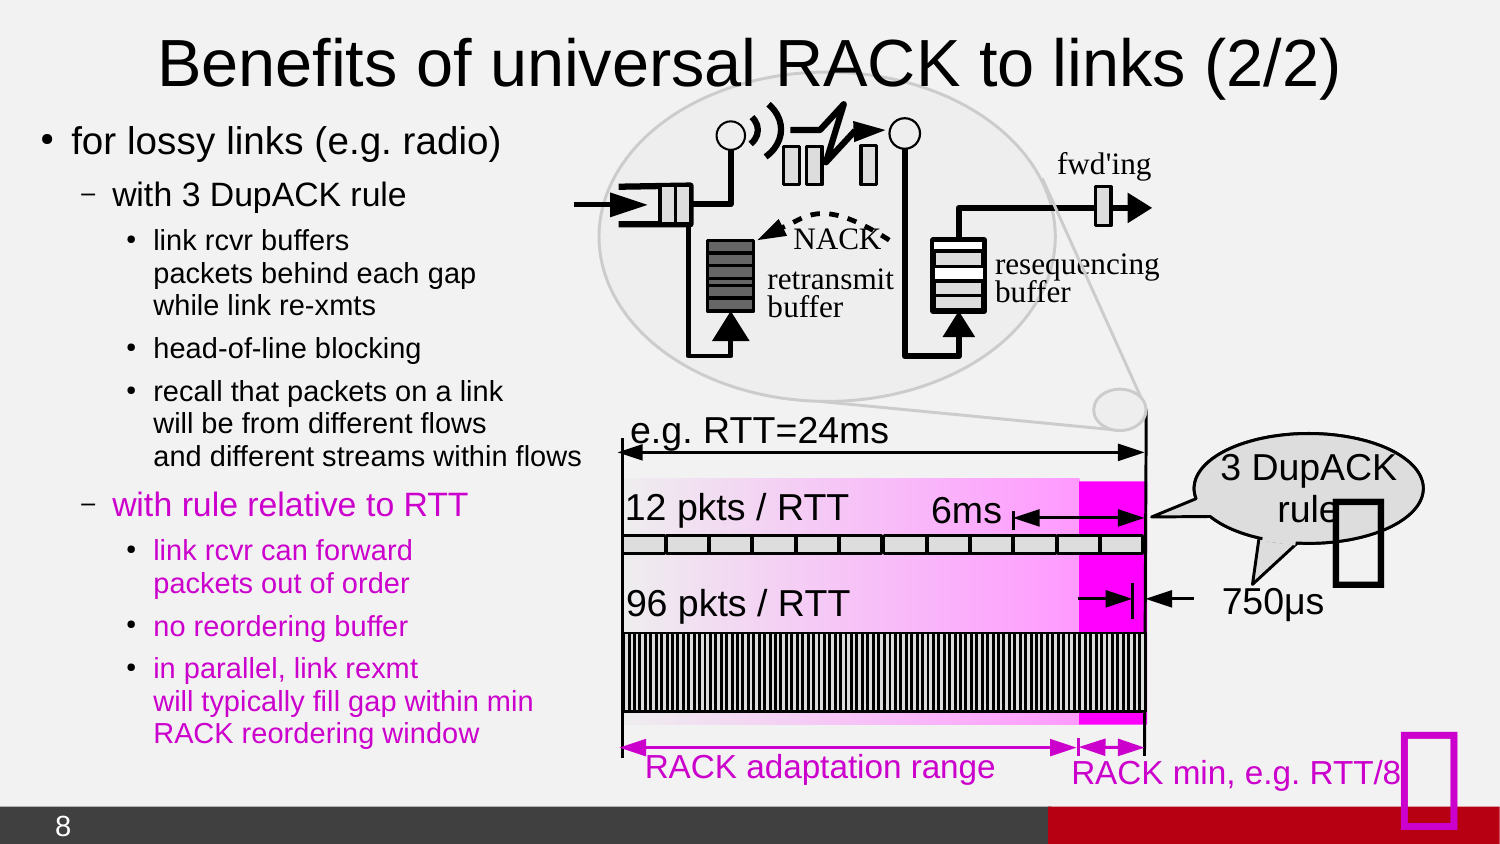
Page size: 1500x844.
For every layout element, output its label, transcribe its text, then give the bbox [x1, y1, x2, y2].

title Benefits of universal RACK to links (2/2) [75, 11, 1425, 116]
text_box 750μs [1265, 572, 1368, 630]
text_box [1079, 633, 1146, 712]
text_box [783, 146, 800, 185]
text_box resequencing buffer [1075, 245, 1176, 316]
text_box [860, 145, 877, 185]
text_box RACK min, e.g. RTT/8 [1056, 747, 1373, 804]
text_box [660, 185, 691, 224]
text_box retransmit buffer [752, 260, 910, 331]
text_box e.g. RTT=24ms [852, 402, 913, 408]
text_box fwd'ing [1042, 139, 1197, 189]
text_box [1095, 186, 1112, 226]
list for lossy links (e.g. radio) with 3 DupACK rule link rcvr buffers packets behind each gap while link re-xmts head-of-line blocking recall that packets on a link will be from different flows and different streams within flows with rule relative to RTT link rcvr can forward packets out of order no reordering buffer in parallel, link rexmt will typically fill gap within min RACK reordering window [30, 119, 1265, 758]
text_box  [1306, 447, 1416, 601]
text_box 3 DupACK rule [1265, 433, 1384, 544]
text_box NACK [778, 214, 897, 265]
text_box RACK adaptation range [630, 758, 1058, 793]
text_box 3 DupACK rule [1416, 469, 1424, 508]
text_box [806, 146, 822, 185]
text_box 3 DupACK rule [1265, 542, 1295, 573]
text_box [1093, 389, 1147, 431]
text_box [932, 240, 985, 308]
text_box [707, 240, 754, 311]
text_box  [1373, 676, 1500, 844]
text_box e.g. RTT=24ms [615, 402, 913, 460]
text_box resequencing buffer [980, 245, 1102, 316]
